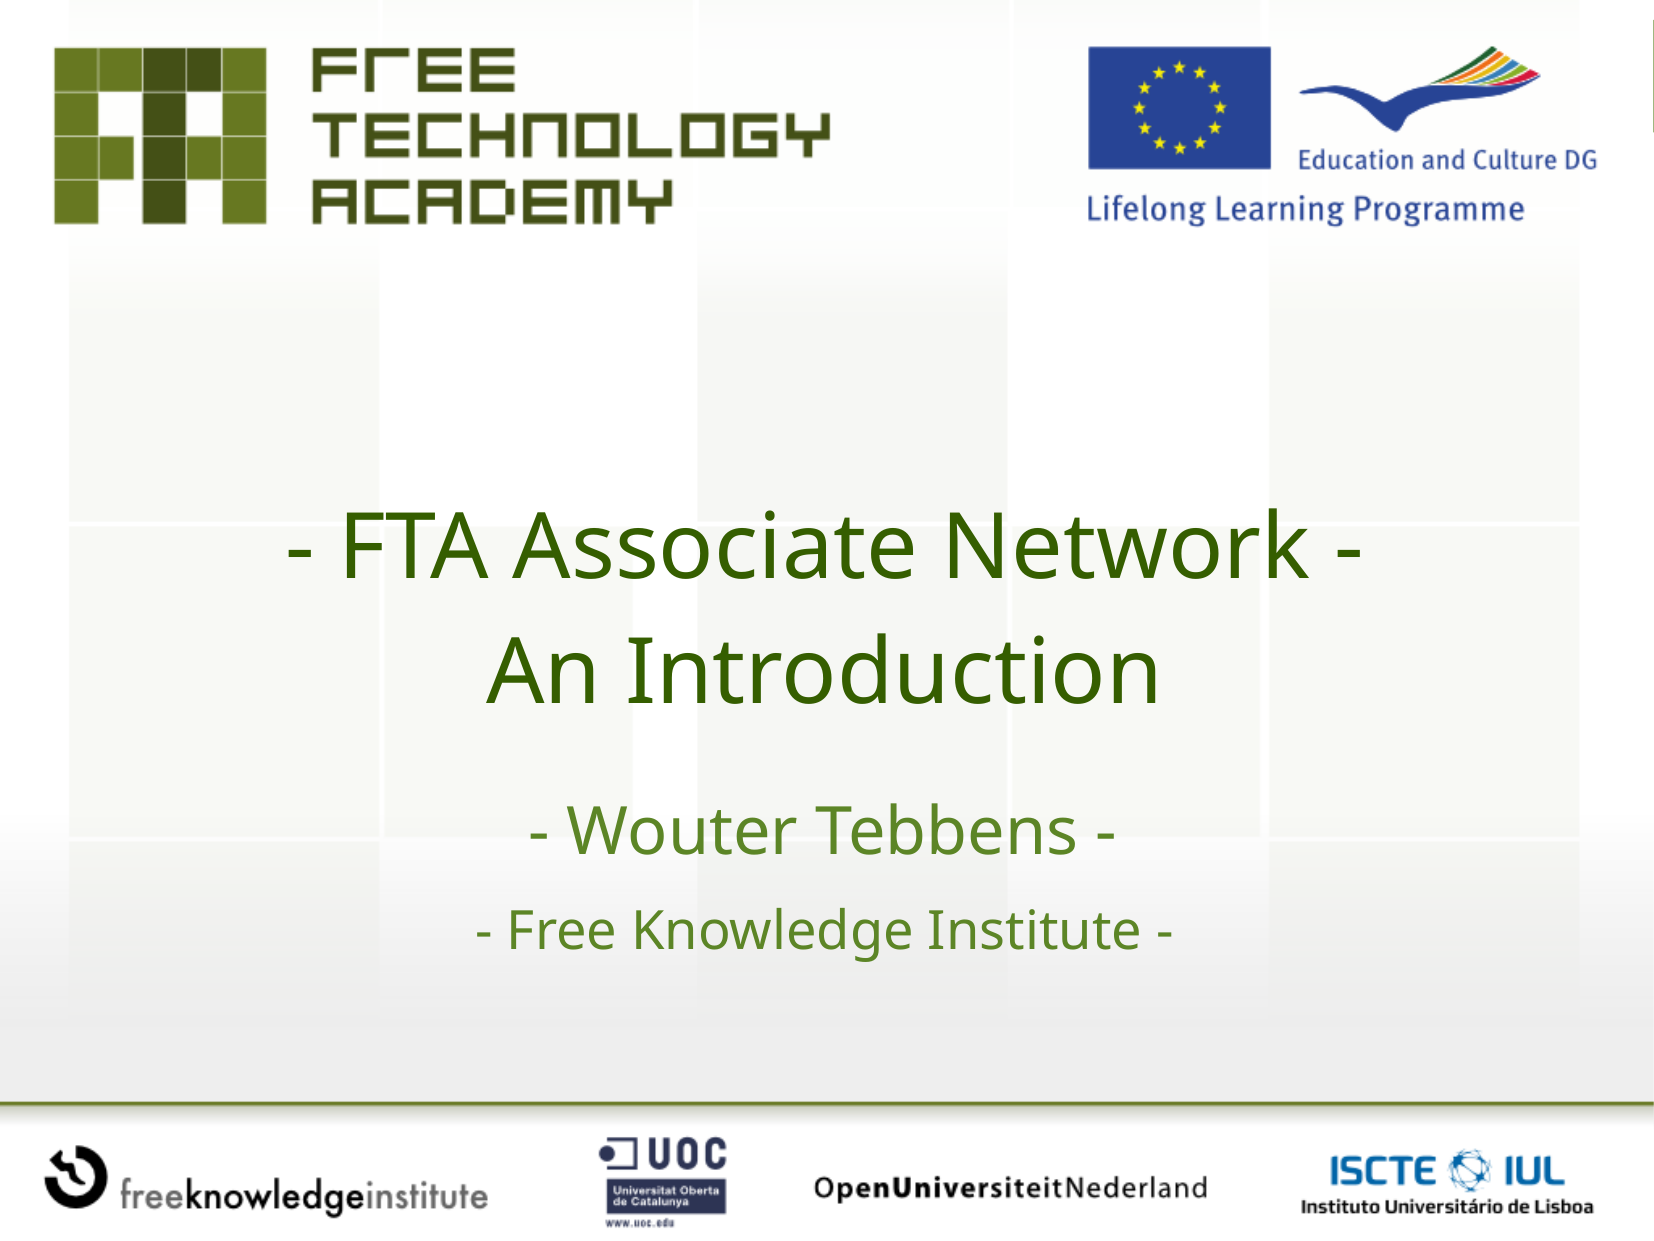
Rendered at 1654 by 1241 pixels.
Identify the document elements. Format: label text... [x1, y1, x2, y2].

text_box - Wouter Tebbens - [72, 776, 1573, 874]
text_box - FTA Associate Network - An Introduction [75, 473, 1576, 714]
picture [0, 0, 1654, 1241]
text_box - Free Knowledge Institute - [75, 884, 1576, 965]
